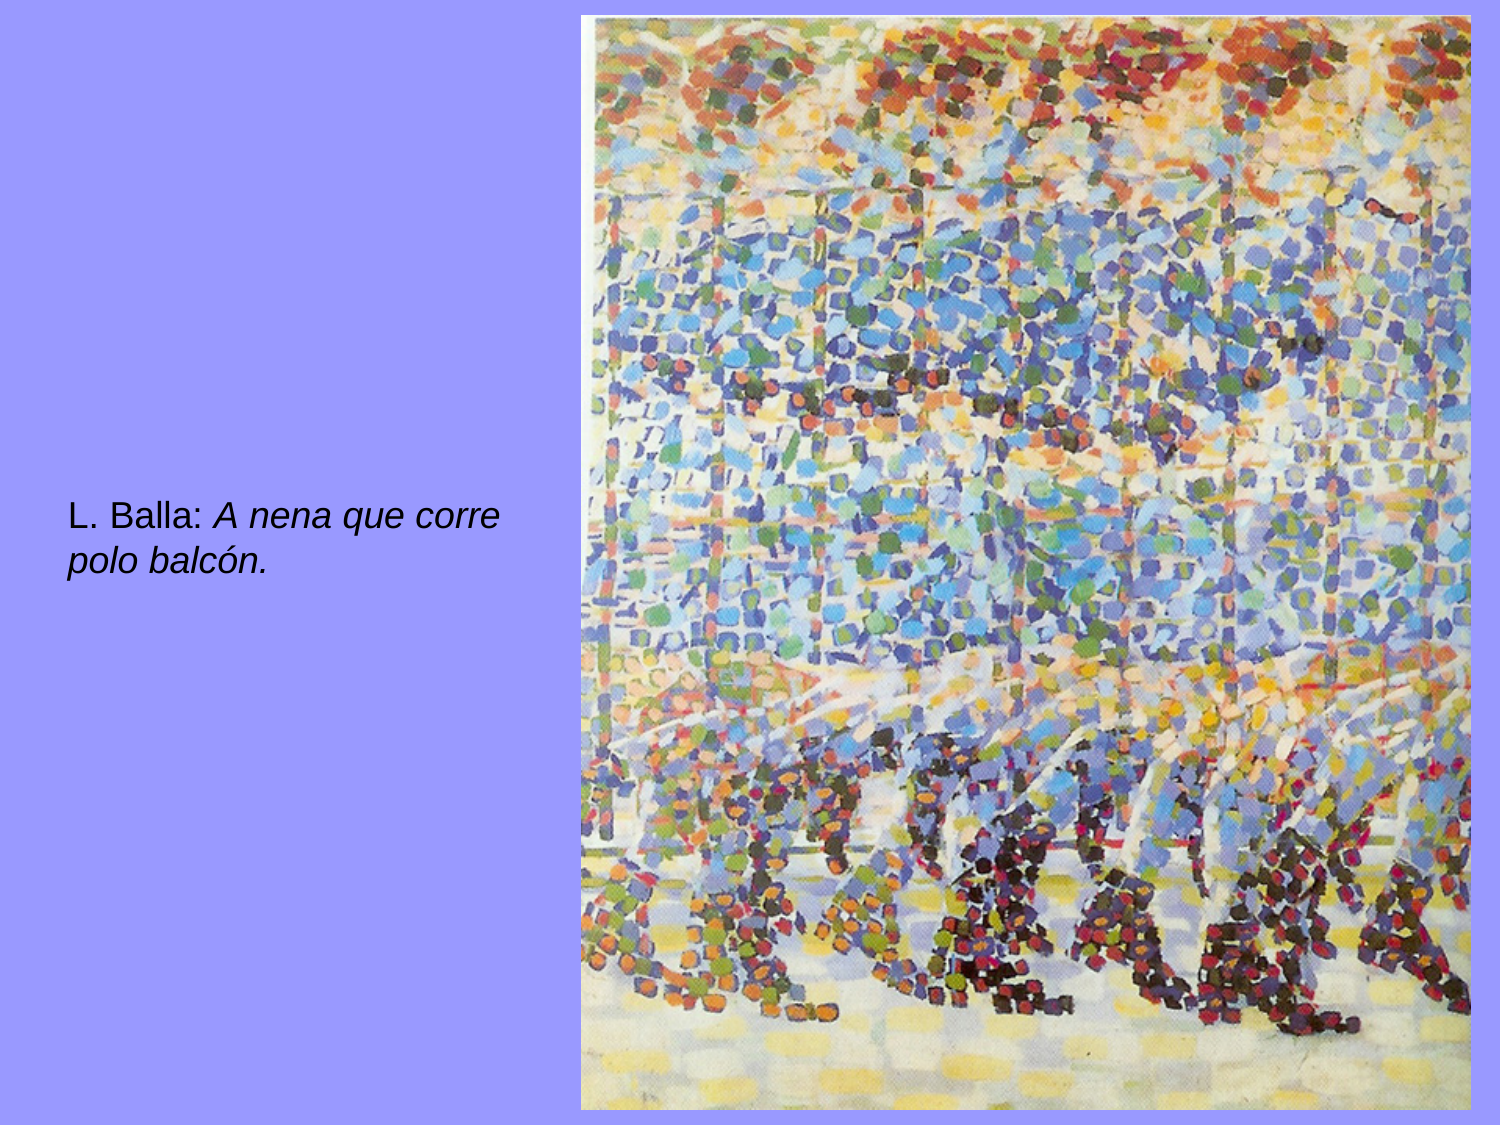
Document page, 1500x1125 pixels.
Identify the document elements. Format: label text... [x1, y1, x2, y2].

picture [581, 15, 1471, 1110]
text_box L. Balla: A nena que corre polo balcón. [53, 483, 516, 589]
